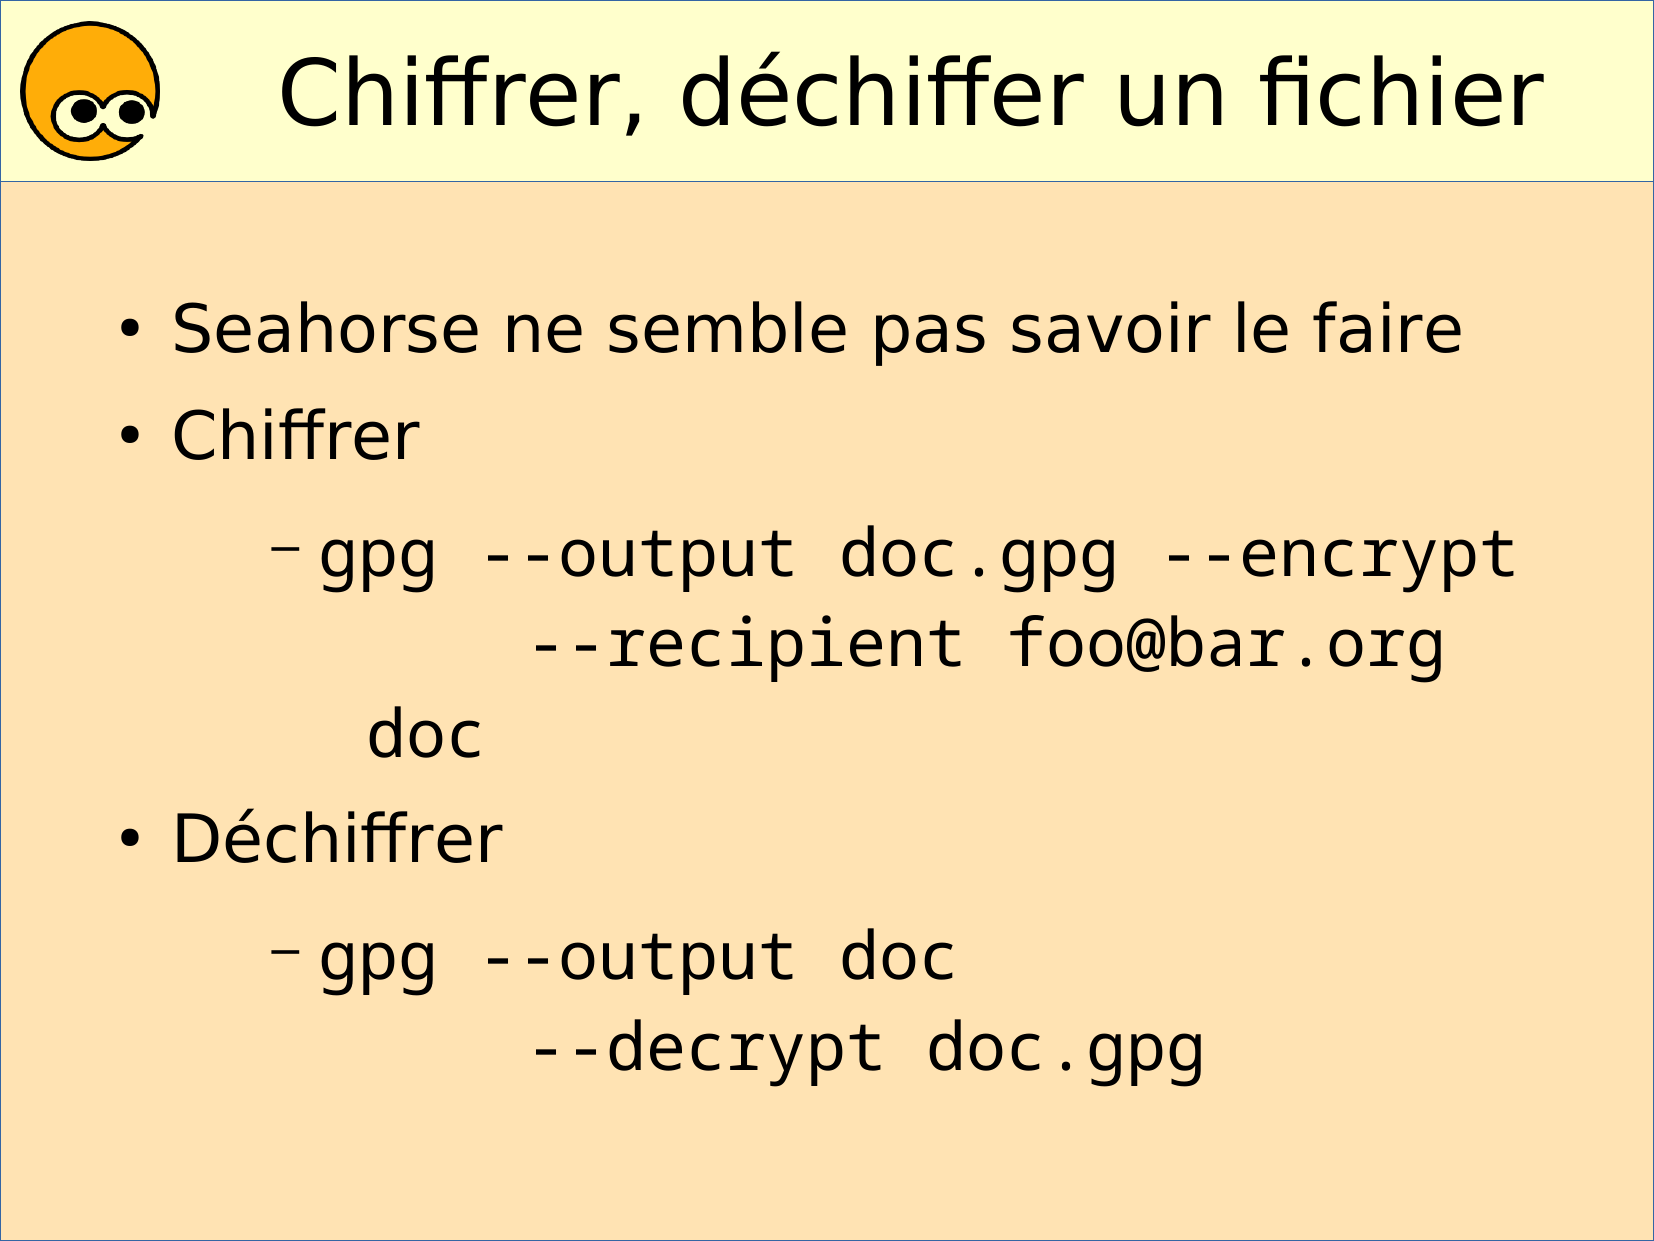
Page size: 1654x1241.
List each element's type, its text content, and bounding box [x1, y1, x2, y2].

picture [20, 21, 160, 161]
title Chiffrer, déchiffer un fichier [203, 33, 1620, 154]
list Seahorse ne semble pas savoir le faire Chiffrer gpg --output doc.gpg --encrypt --recipient foo@bar.org doc Déchiffrer gpg --output doc --decrypt doc.gpg [82, 290, 1571, 1109]
